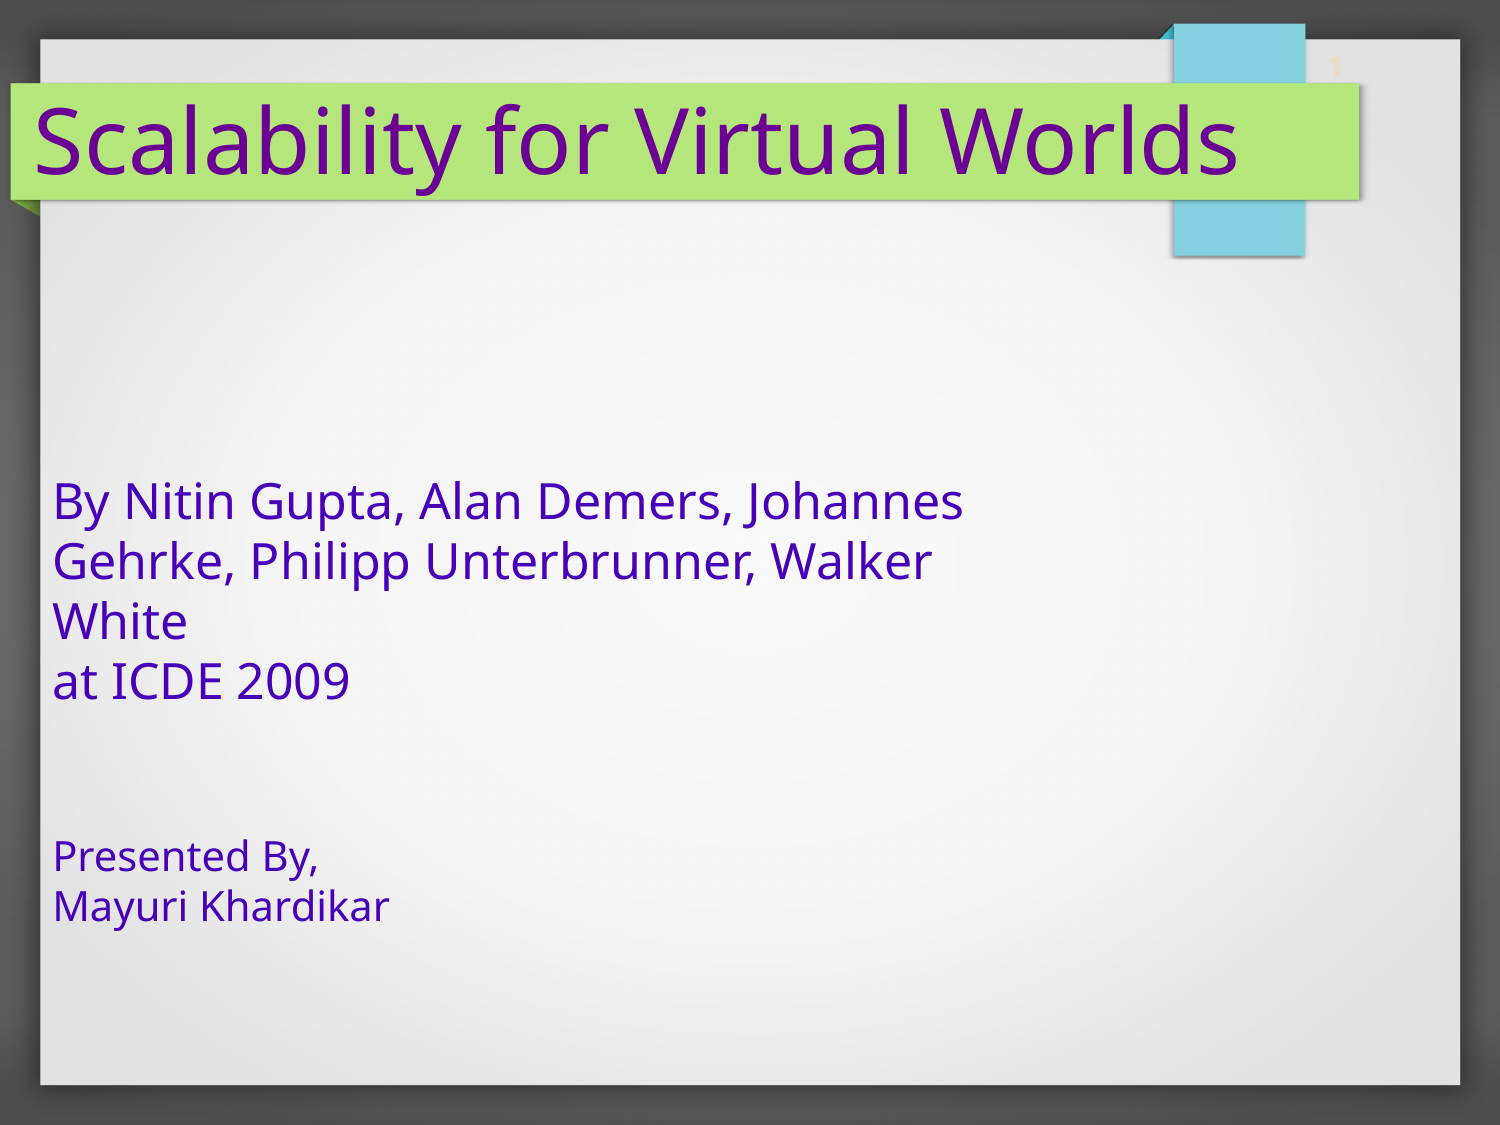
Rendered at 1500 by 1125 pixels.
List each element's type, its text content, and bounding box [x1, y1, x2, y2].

text_box Scalability for Virtual Worlds [19, 70, 1347, 201]
text_box By Nitin Gupta, Alan Demers, Johannes Gehrke, Philipp Unterbrunner, Walker White at ICDE 2009 Presented By, Mayuri Khardikar [37, 562, 1052, 898]
picture [0, 0, 1500, 1125]
text_box <number> [1312, 37, 1450, 100]
